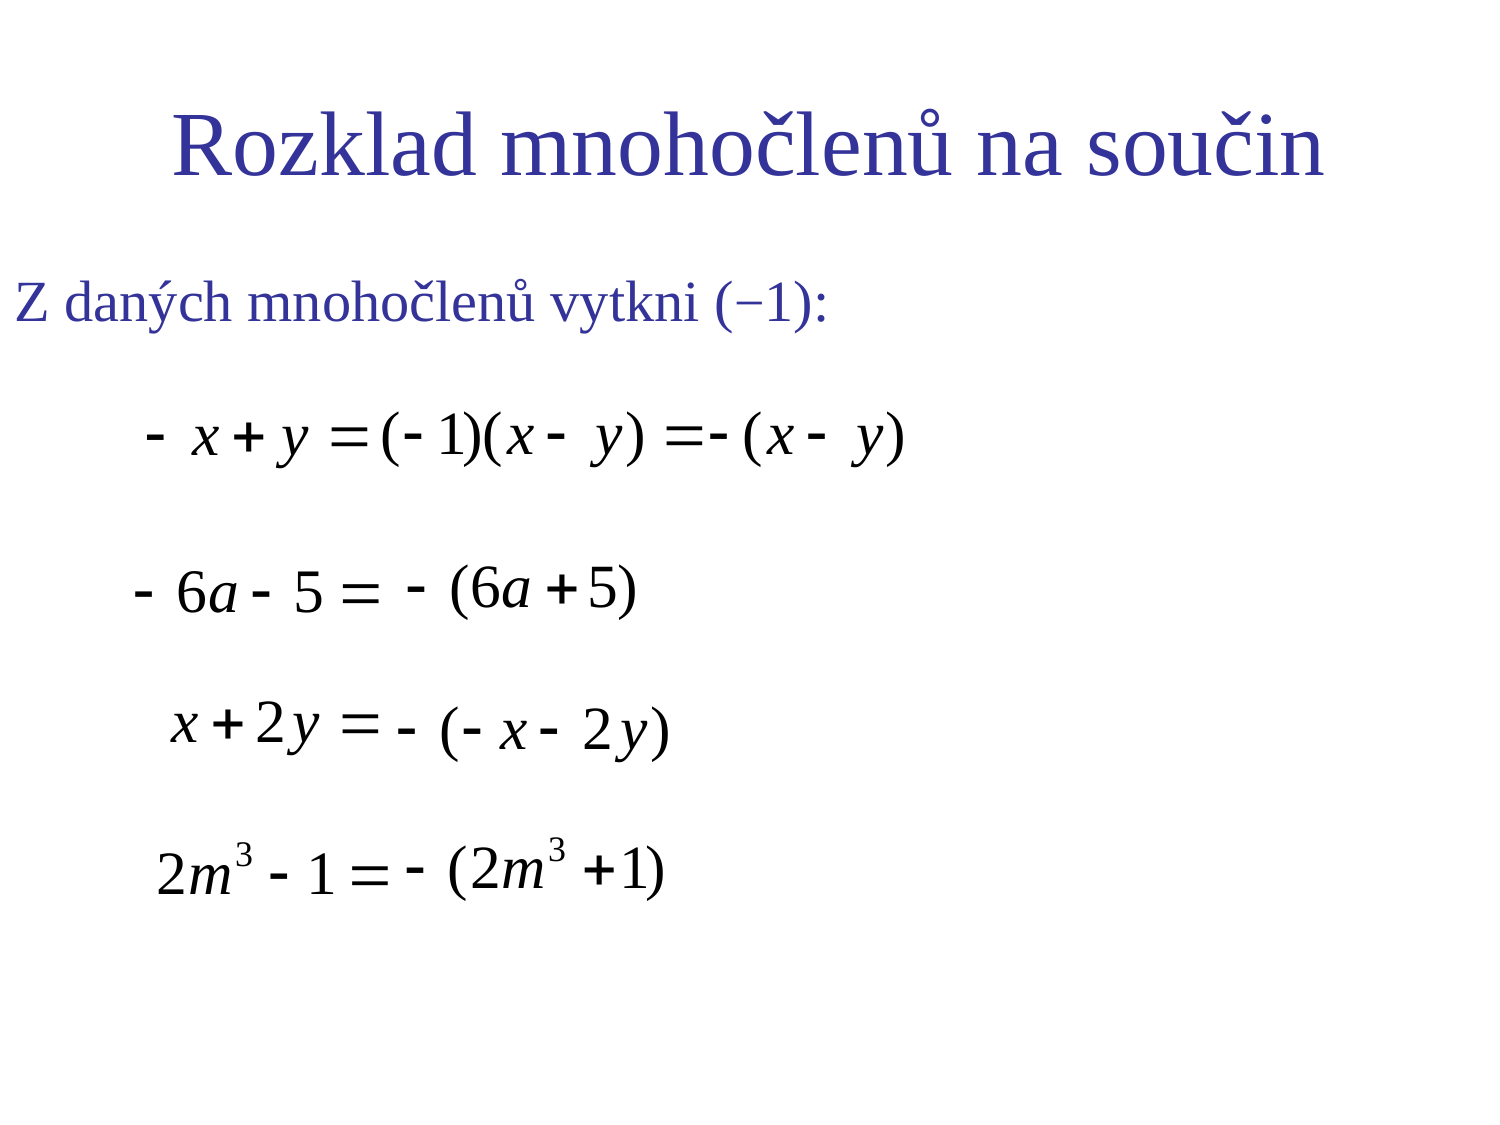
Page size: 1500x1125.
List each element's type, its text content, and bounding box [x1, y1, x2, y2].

chart [395, 822, 678, 915]
chart [123, 555, 381, 628]
chart [387, 692, 680, 775]
chart [135, 397, 916, 481]
chart [147, 827, 389, 910]
chart [396, 550, 648, 633]
chart [159, 685, 380, 768]
text_box Z daných mnohočlenů vytkni (−1): [0, 255, 1500, 341]
text_box Rozklad mnohočlenů na součin [75, 45, 1426, 233]
